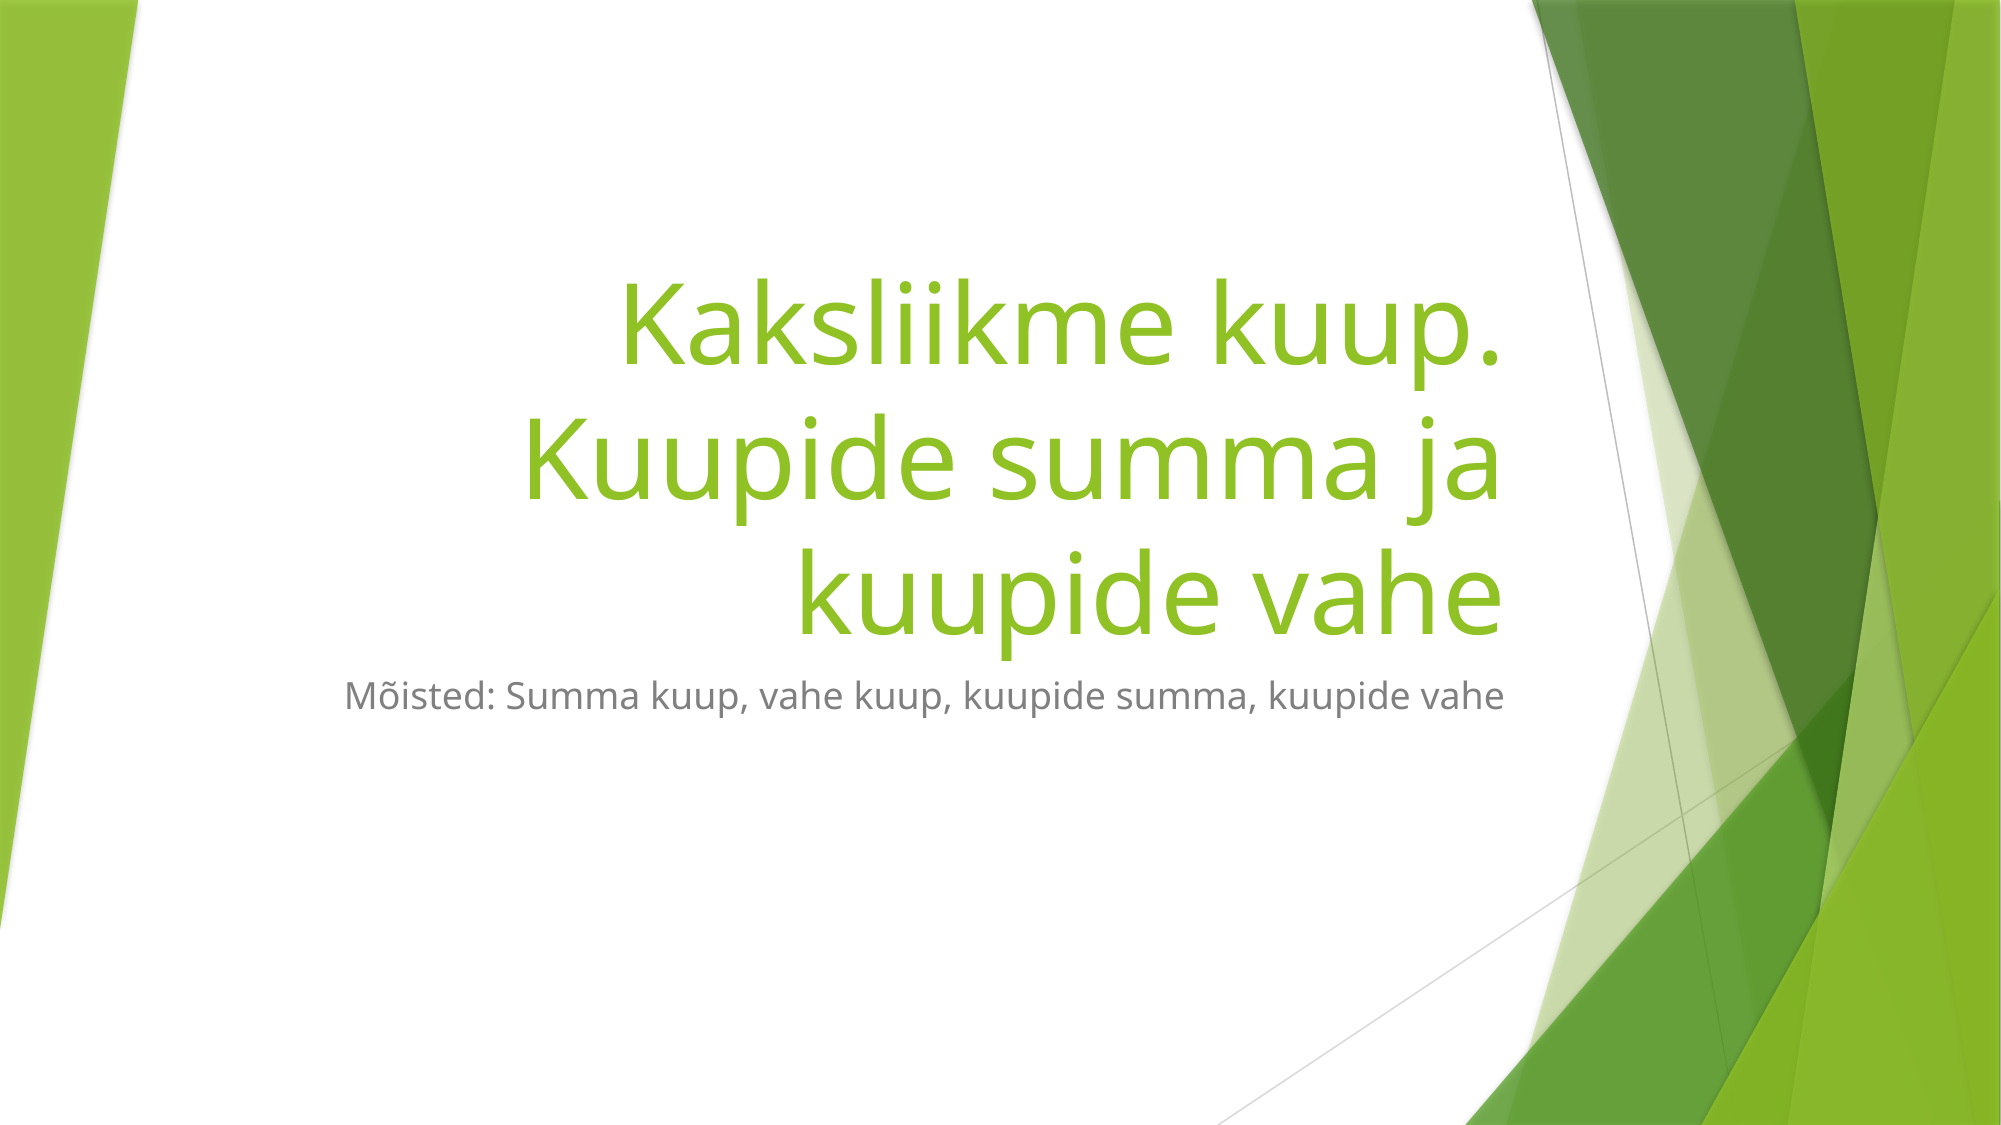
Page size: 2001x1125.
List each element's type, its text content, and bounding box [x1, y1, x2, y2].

subtitle Mõisted: Summa kuup, vahe kuup, kuupide summa, kuupide vahe [247, 664, 1522, 845]
title Kaksliikme kuup. Kuupide summa ja kuupide vahe [247, 394, 1522, 664]
